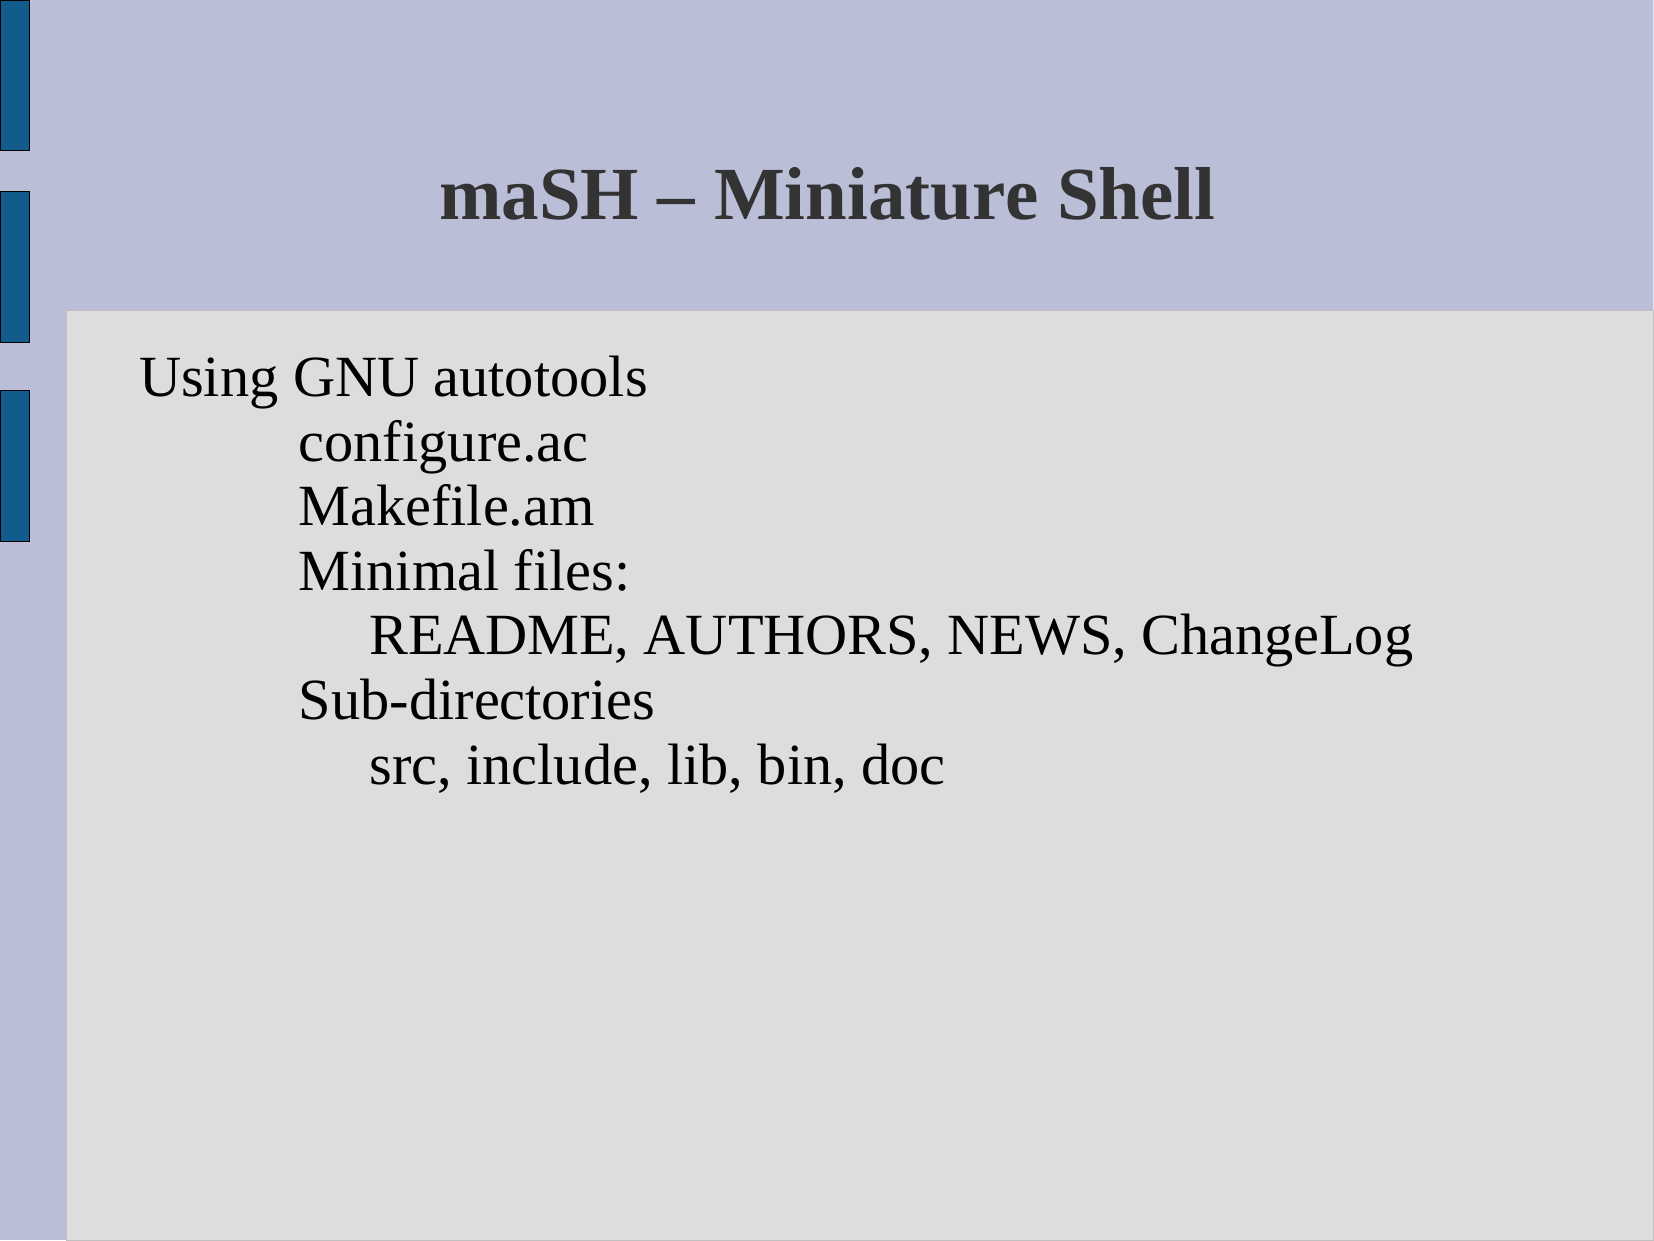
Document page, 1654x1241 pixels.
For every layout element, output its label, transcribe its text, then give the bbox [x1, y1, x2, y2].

title maSH – Miniature Shell [121, 98, 1534, 291]
list Using GNU autotools configure.ac Makefile.am Minimal files: README, AUTHORS, NEWS, ChangeLog Sub-directories src, include, lib, bin, doc [121, 344, 1534, 1112]
